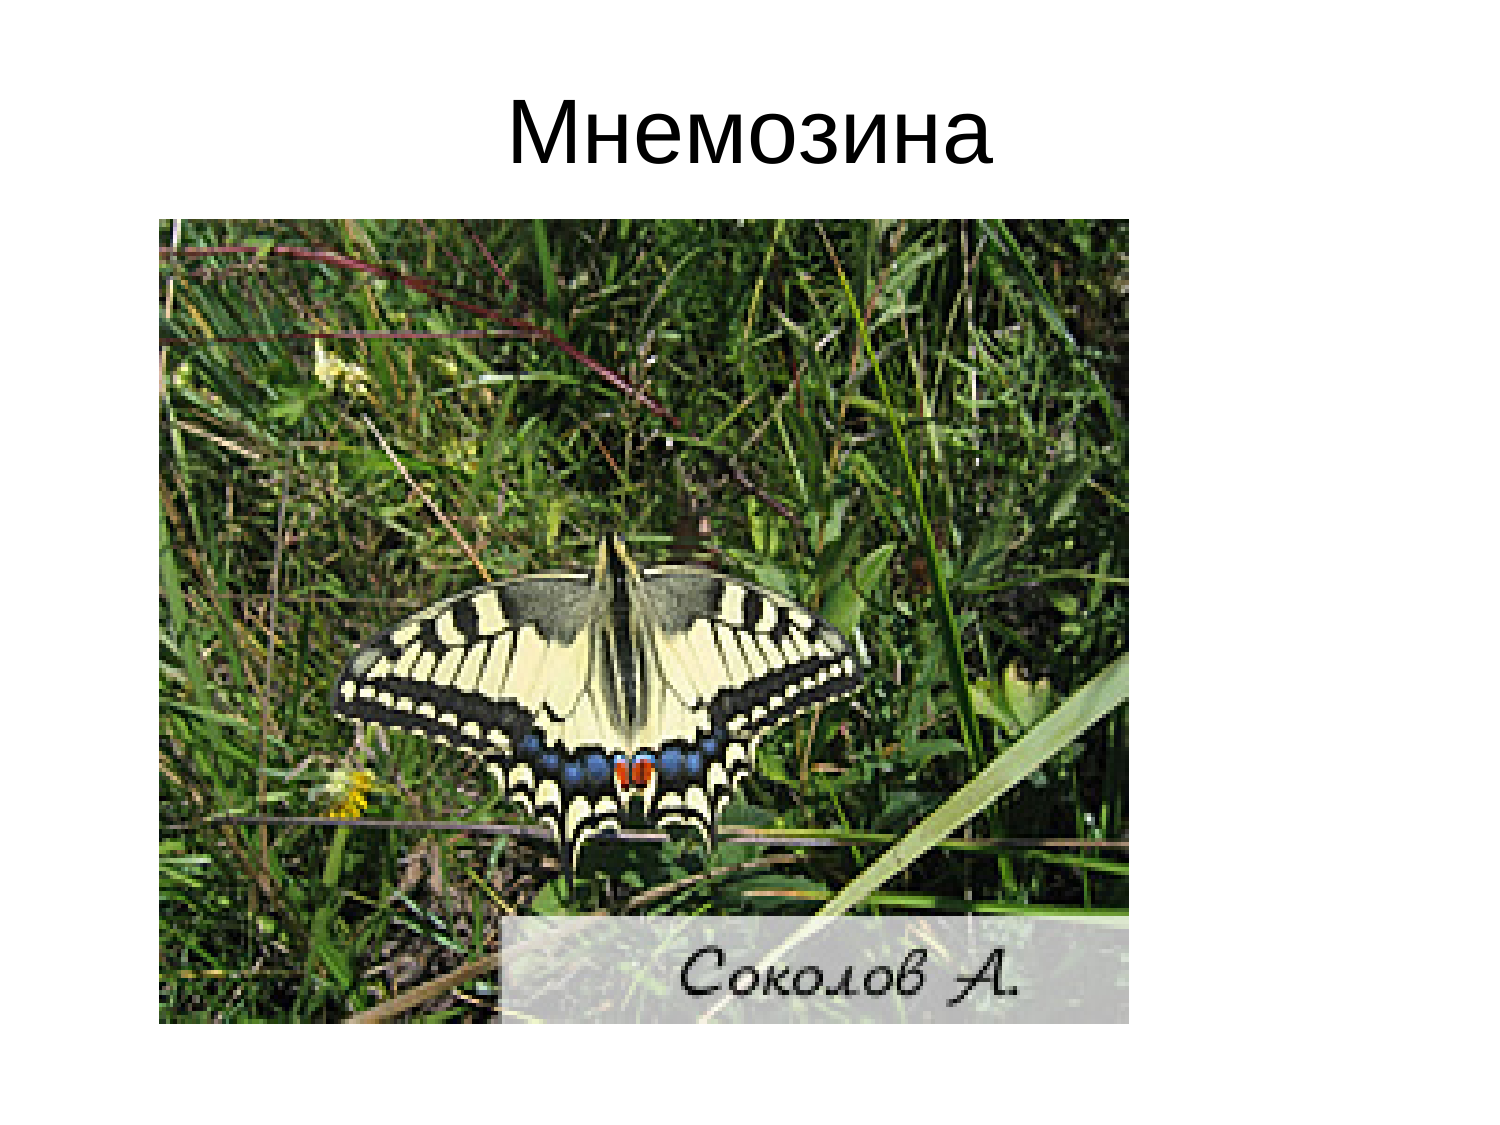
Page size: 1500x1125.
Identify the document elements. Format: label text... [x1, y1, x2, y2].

title Мнемозина [75, 45, 1426, 209]
picture [159, 219, 1129, 1024]
